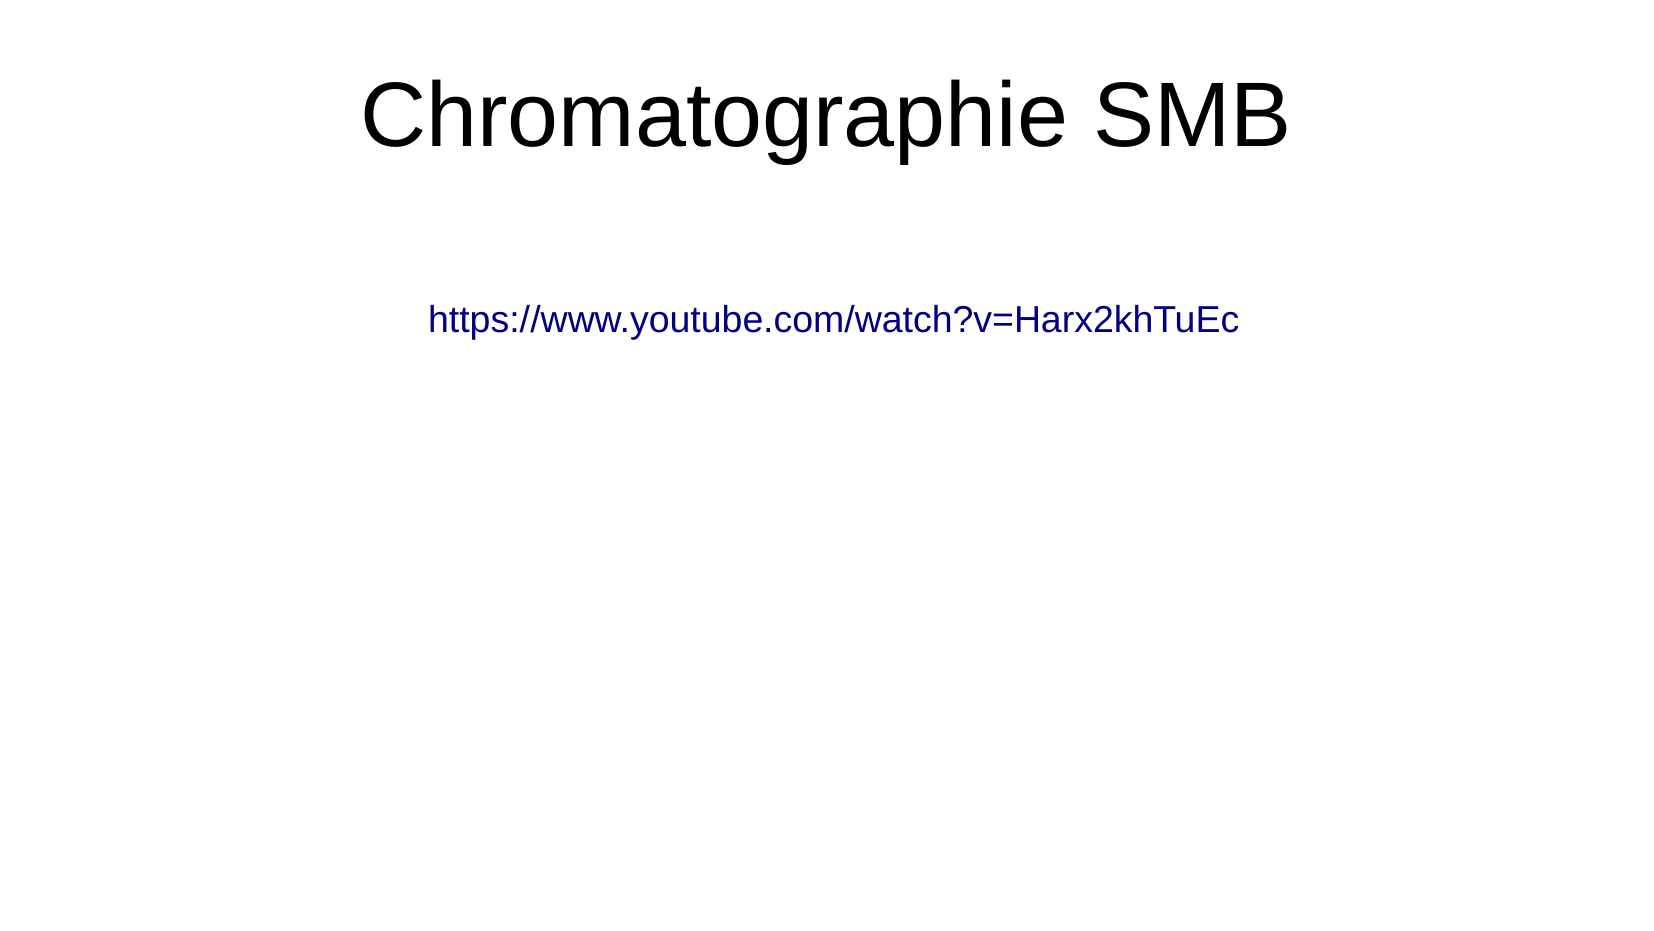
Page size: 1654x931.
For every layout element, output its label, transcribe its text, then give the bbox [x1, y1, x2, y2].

text_box https://www.youtube.com/watch?v=Harx2khTuEc [413, 290, 1255, 390]
title Chromatographie SMB [82, 37, 1571, 193]
